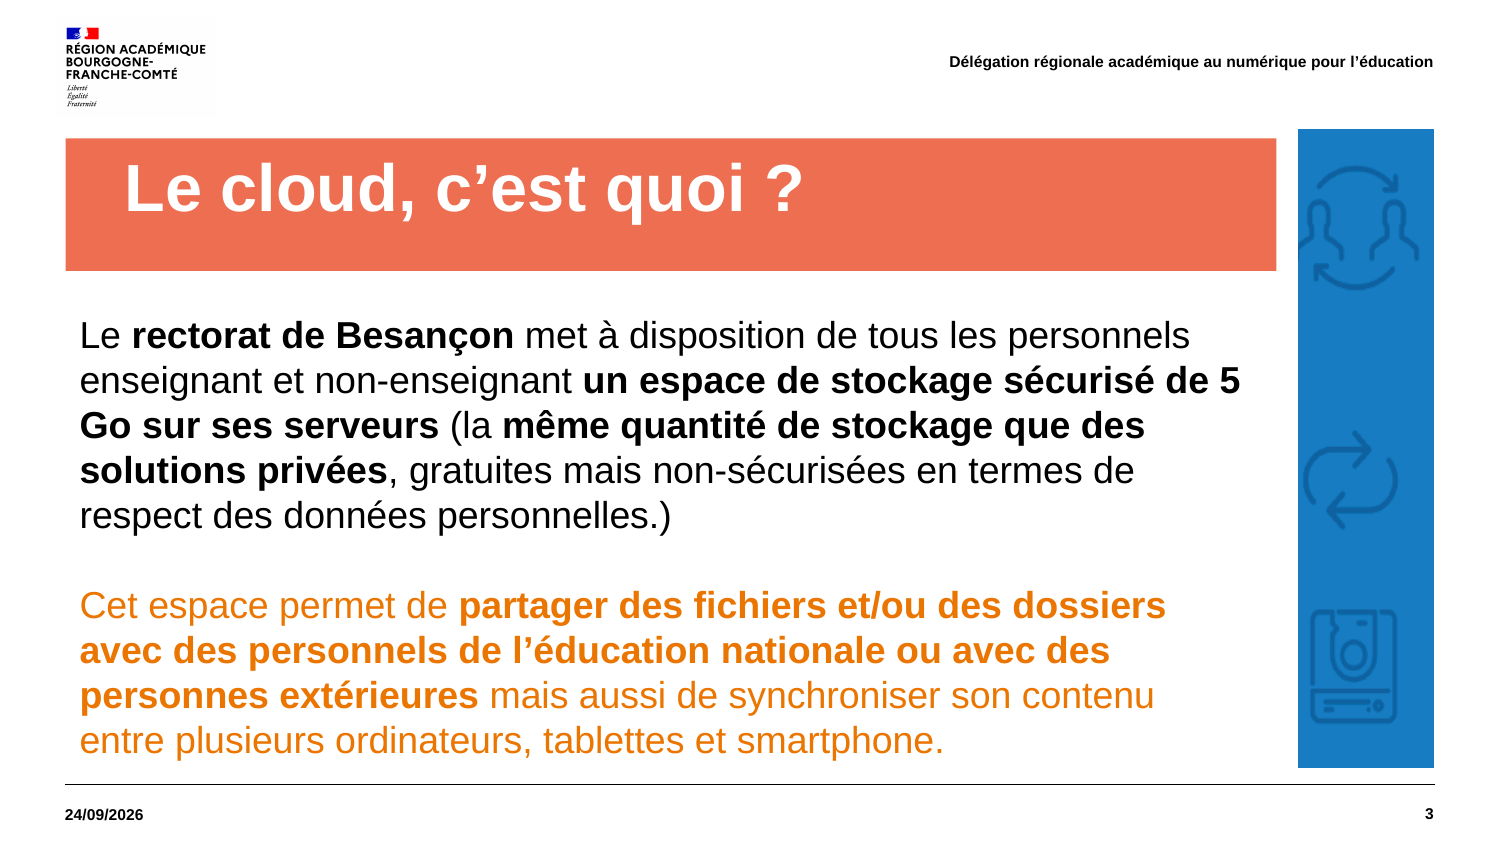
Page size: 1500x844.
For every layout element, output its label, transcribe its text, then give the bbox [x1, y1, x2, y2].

picture [1298, 129, 1434, 768]
text_box Délégation régionale académique au numérique pour l’éducation [470, 32, 1434, 90]
text_box 08/06/2021 [64, 786, 251, 843]
text_box Le cloud, c’est quoi ? [65, 138, 1277, 271]
picture [55, 16, 217, 118]
text_box <numéro> [1213, 784, 1434, 843]
text_box Le rectorat de Besançon met à disposition de tous les personnels enseignant et non-enseignant un espace de stockage sécurisé de 5 Go sur ses serveurs (la même quantité de stockage que des solutions privées, gratuites mais non-sécurisées en termes de respect des données personnelles.) Cet espace permet de partager des fichiers et/ou des dossiers avec des personnels de l’éducation nationale ou avec des personnes extérieures mais aussi de synchroniser son contenu entre plusieurs ordinateurs, tablettes et smartphone. [64, 303, 1264, 780]
